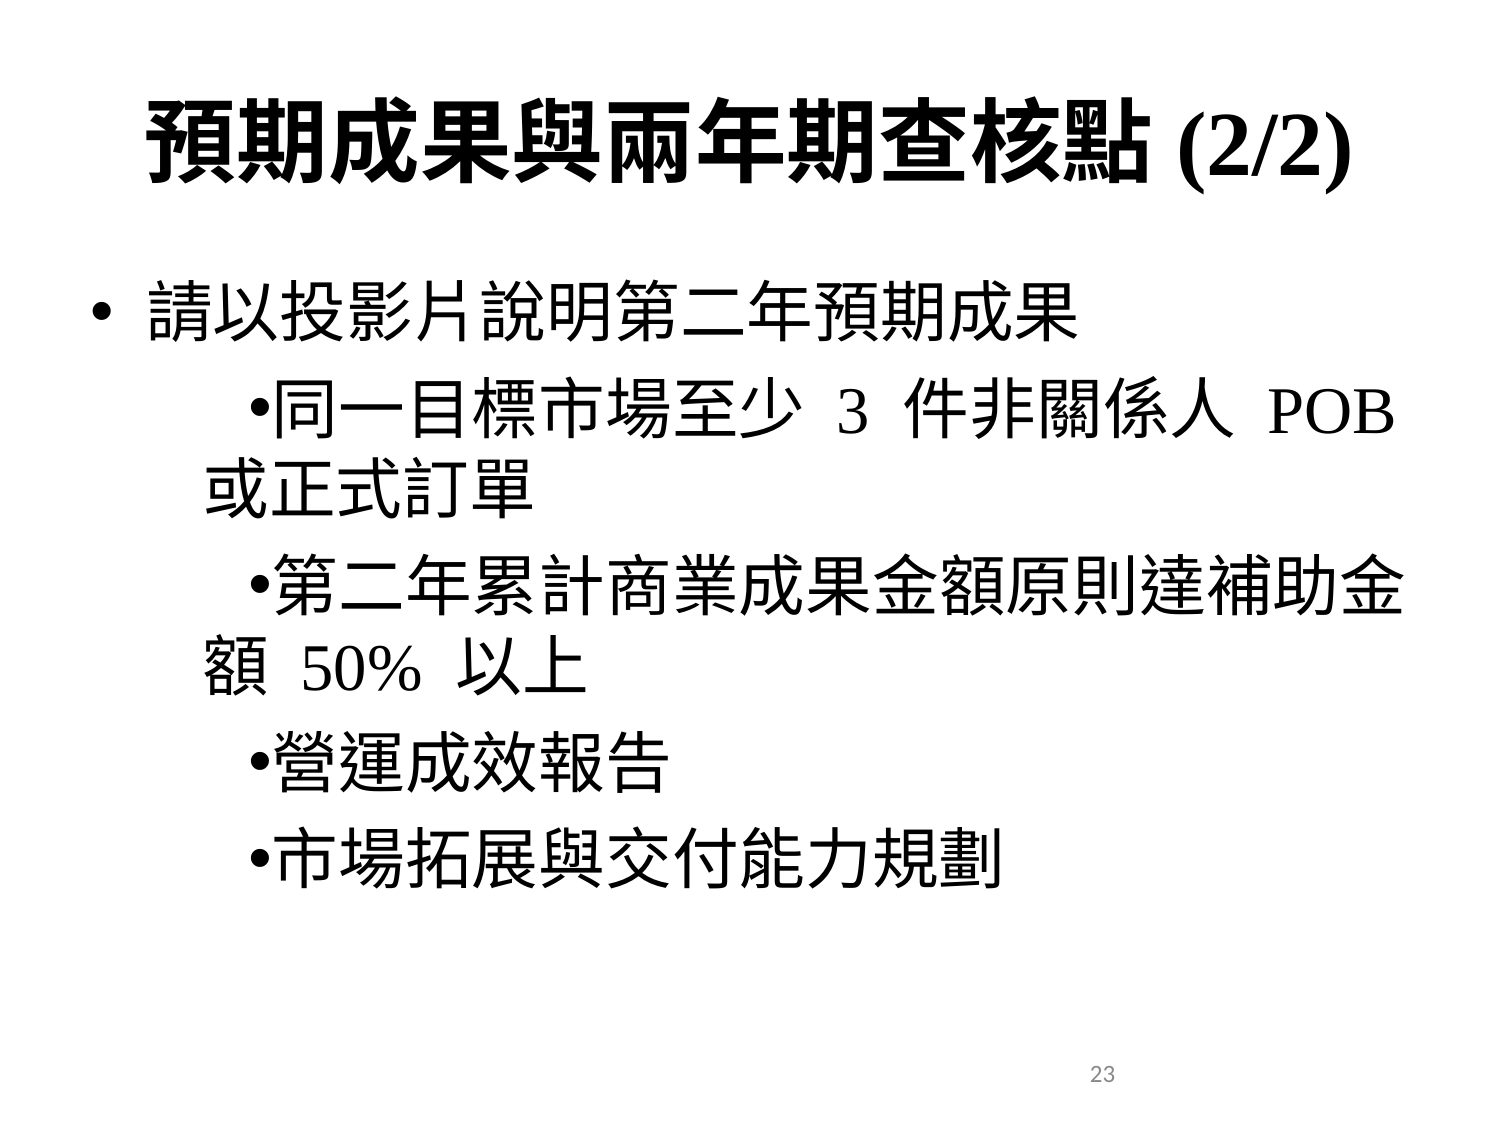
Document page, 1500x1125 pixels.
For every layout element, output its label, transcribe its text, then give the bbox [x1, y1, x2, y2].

title 預期成果與兩年期查核點(2/2) [75, 45, 1426, 228]
text_box 23 [1074, 1042, 1426, 1103]
list 請以投影片說明第二年預期成果 同一目標市場至少 3 件非關係人 POB 或正式訂單 第二年累計商業成果金額原則達補助金額 50% 以上 營運成效報告 市場拓展與交付能力規劃 [53, 228, 1500, 1067]
